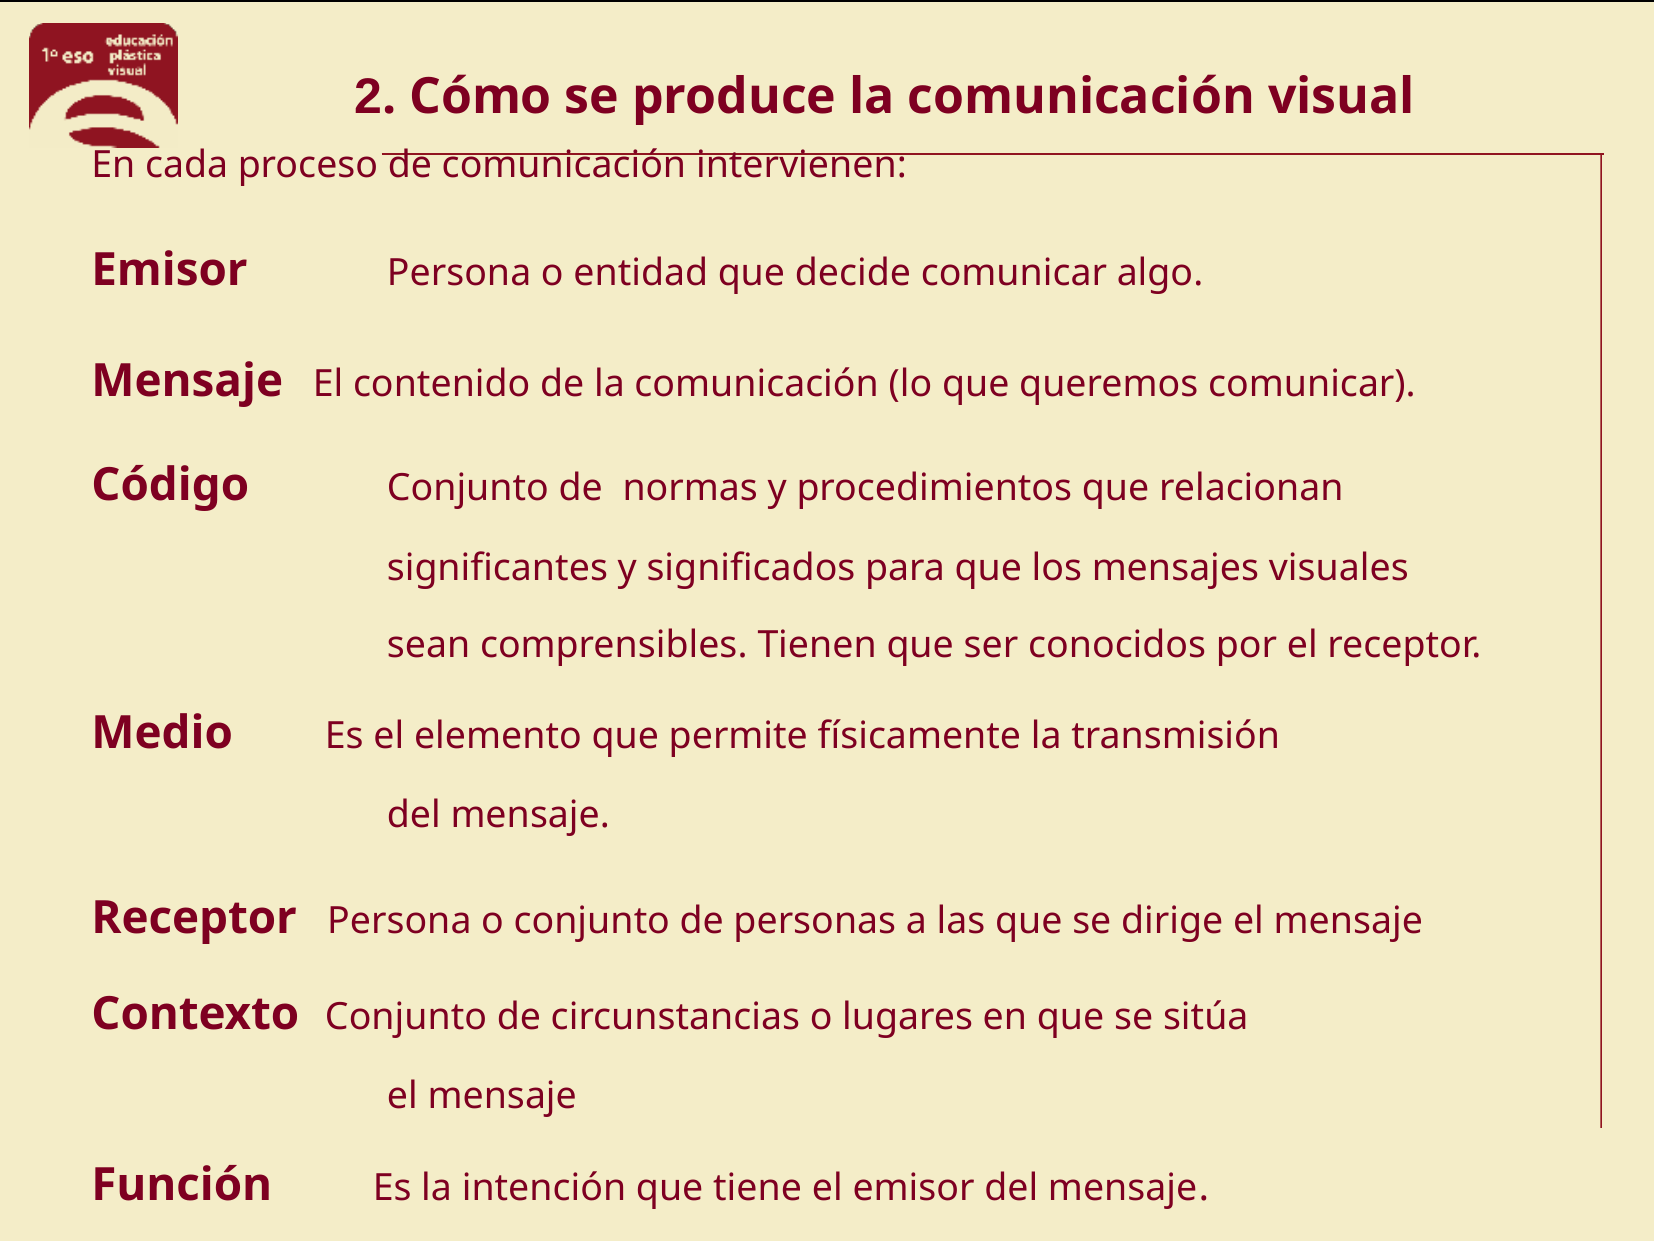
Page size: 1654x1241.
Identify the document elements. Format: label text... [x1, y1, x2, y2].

text_box En cada proceso de comunicación intervienen: Emisor Persona o entidad que decide comunicar algo. Mensaje El contenido de la comunicación (lo que queremos comunicar). Código Conjunto de normas y procedimientos que relacionan significantes y significados para que los mensajes visuales sean comprensibles. Tienen que ser conocidos por el receptor. Medio Es el elemento que permite físicamente la transmisión del mensaje. Receptor Persona o conjunto de personas a las que se dirige el mensaje Contexto Conjunto de circunstancias o lugares en que se sitúa el mensaje Función Es la intención que tiene el emisor del mensaje. [17, 134, 1625, 1152]
picture [0, 0, 1654, 1241]
text_box 2. Cómo se produce la comunicación visual [59, 71, 1625, 134]
title [82, 49, 1571, 71]
